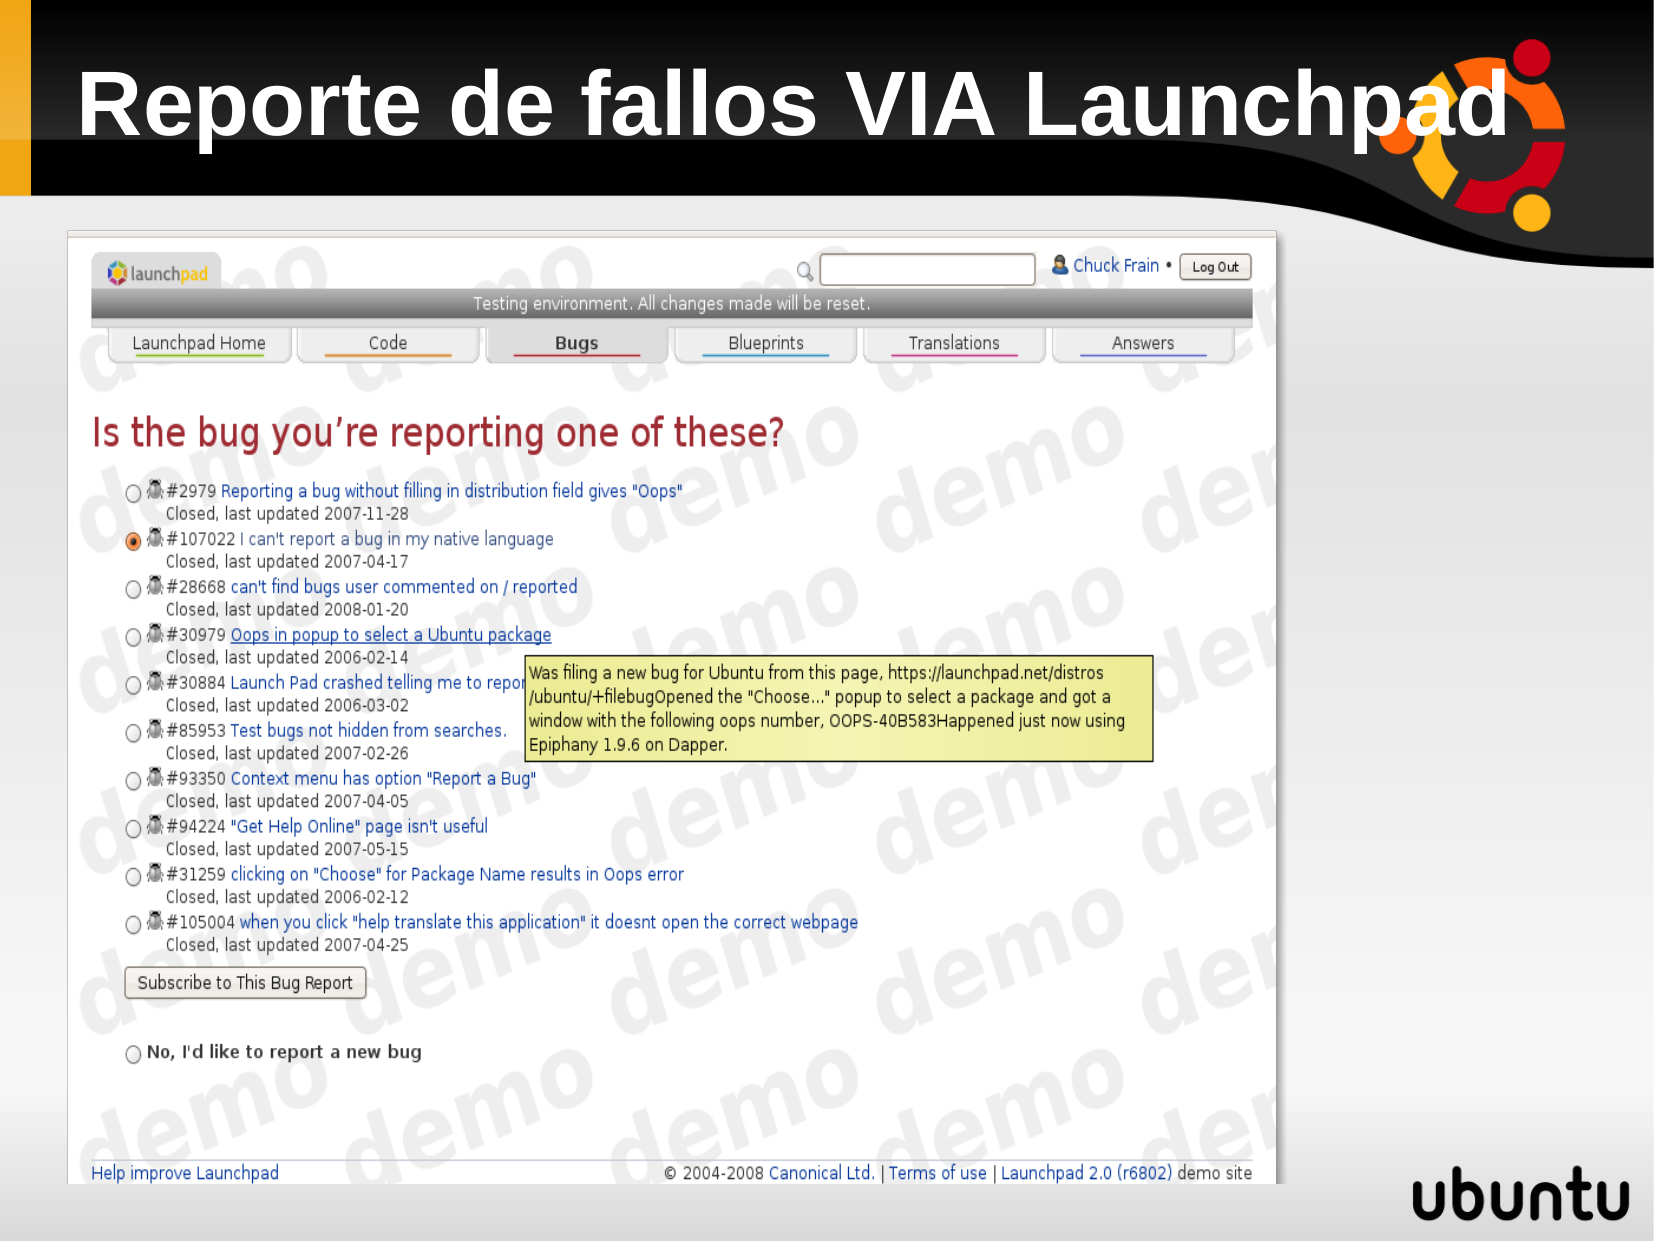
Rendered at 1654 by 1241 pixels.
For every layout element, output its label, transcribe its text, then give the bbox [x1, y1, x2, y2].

picture [0, 0, 1654, 1241]
title Reporte de fallos VIA Launchpad [76, 7, 1565, 150]
chart [0, 150, 1576, 1184]
